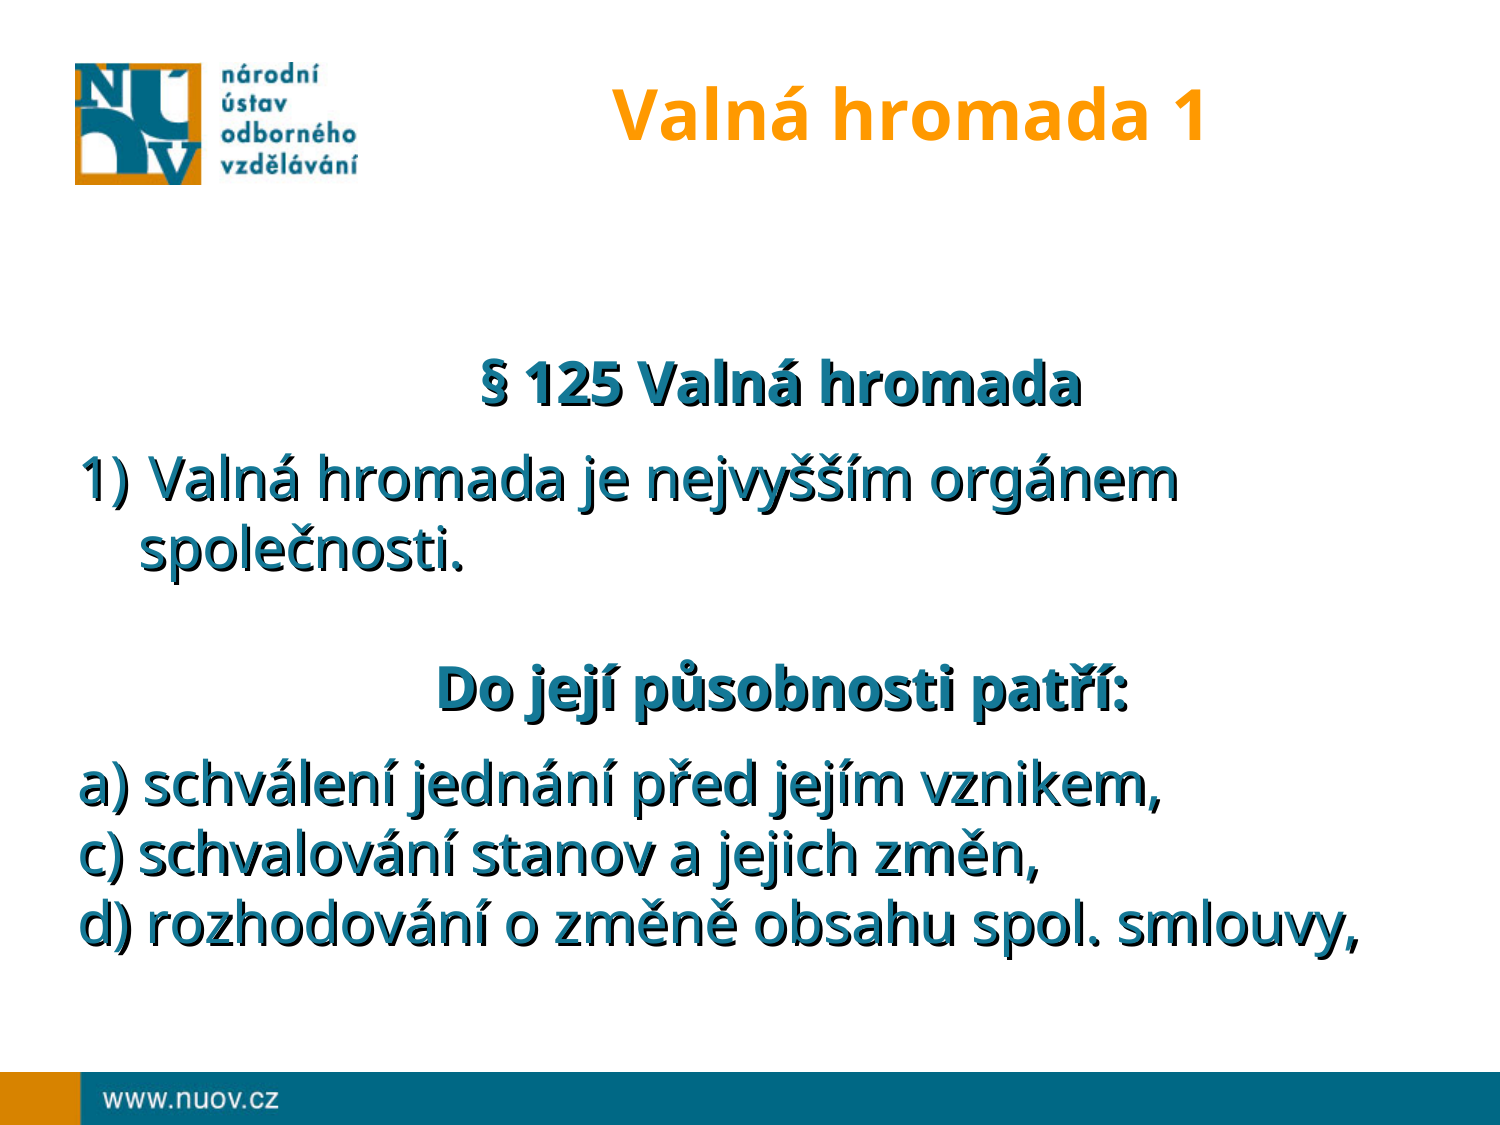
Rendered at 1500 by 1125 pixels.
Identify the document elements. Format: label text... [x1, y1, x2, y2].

title Valná hromada 1 [399, 37, 1425, 188]
text_box [75, 62, 358, 185]
text_box [0, 1072, 1500, 1125]
text_box § 125 Valná hromada Valná hromada je nejvyšším orgánem společnosti. Do její působnosti patří: a) schválení jednání před jejím vznikem, c) schvalování stanov a jejich změn, d) rozhodování o změně obsahu spol. smlouvy, [62, 337, 1500, 963]
